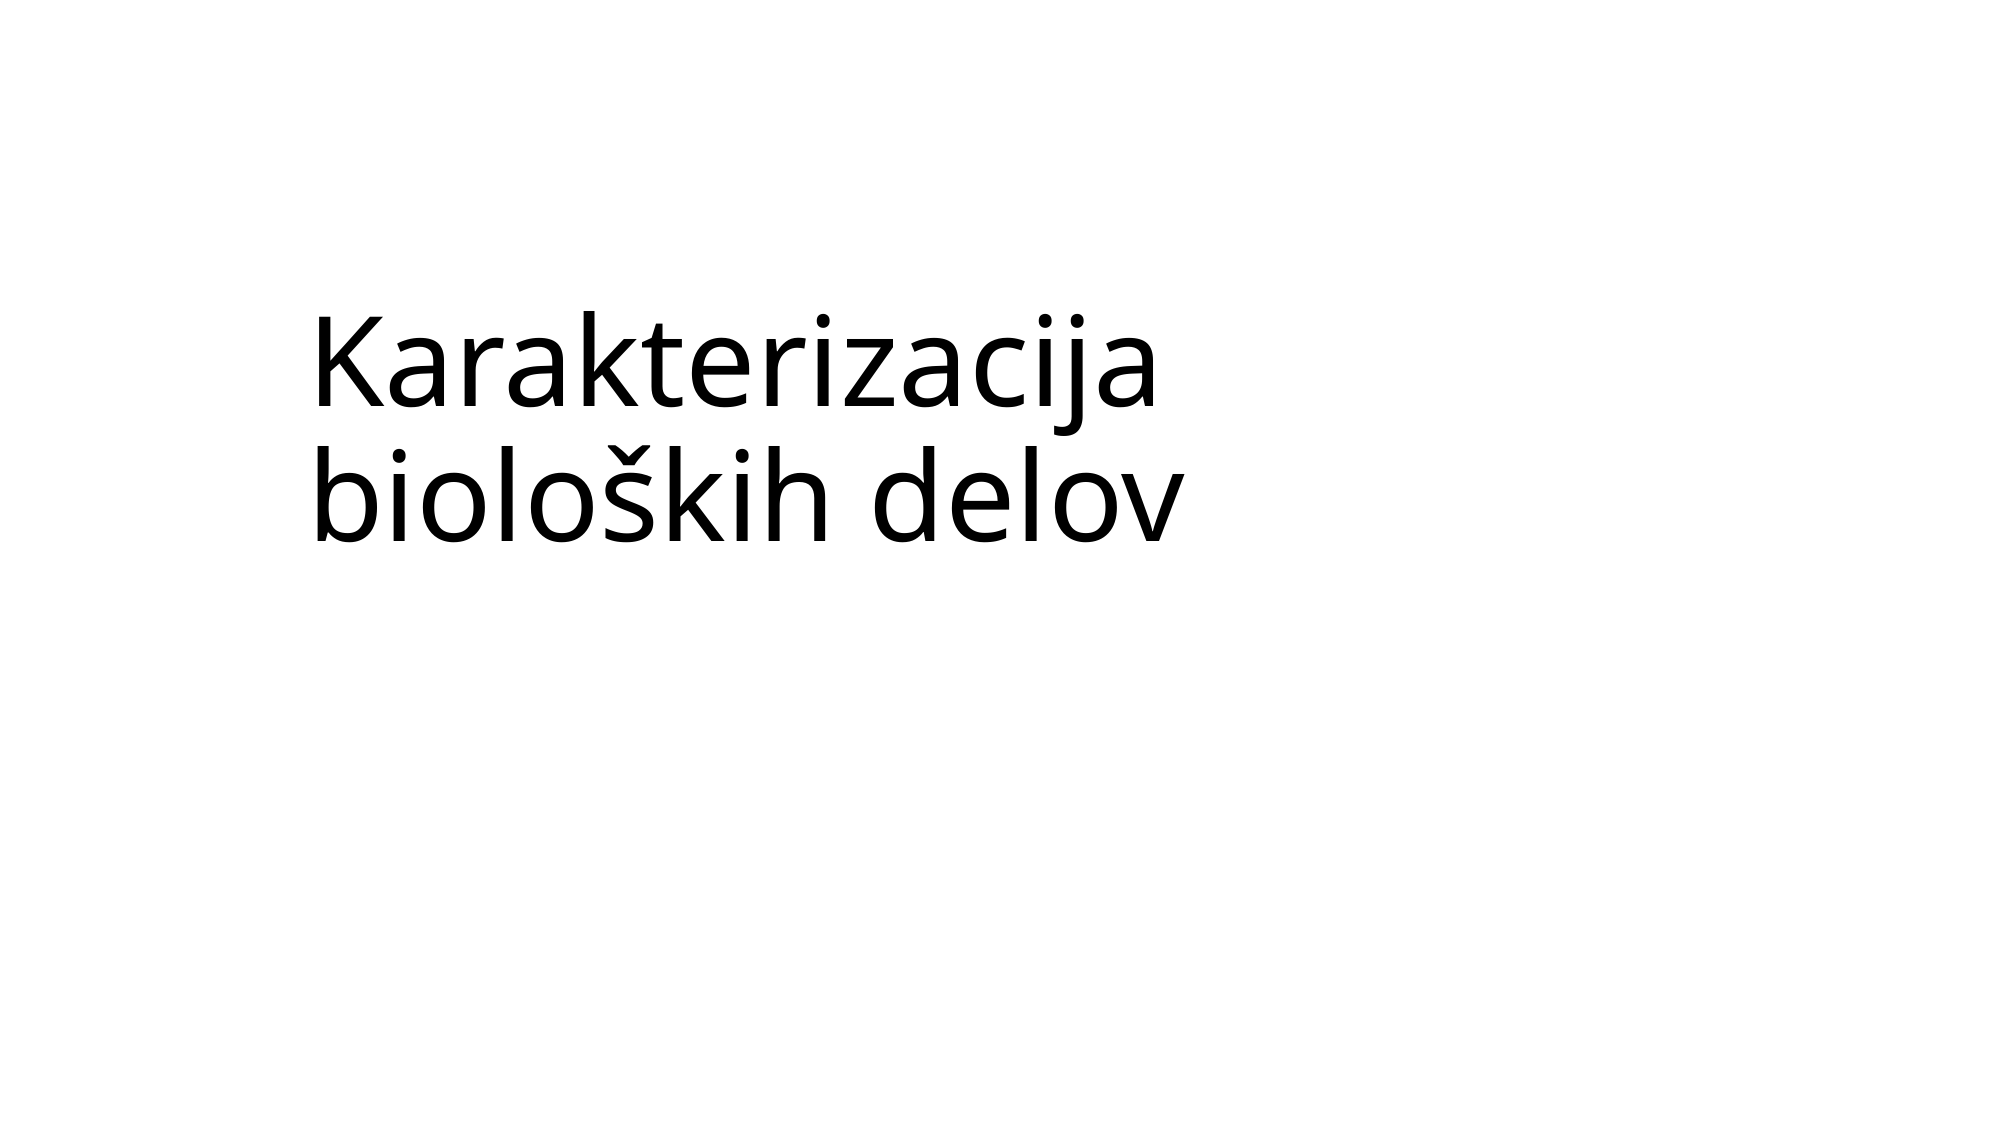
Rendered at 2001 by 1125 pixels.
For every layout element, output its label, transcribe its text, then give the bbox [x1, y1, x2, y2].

title Karakterizacija bioloških delov [292, 184, 1674, 576]
